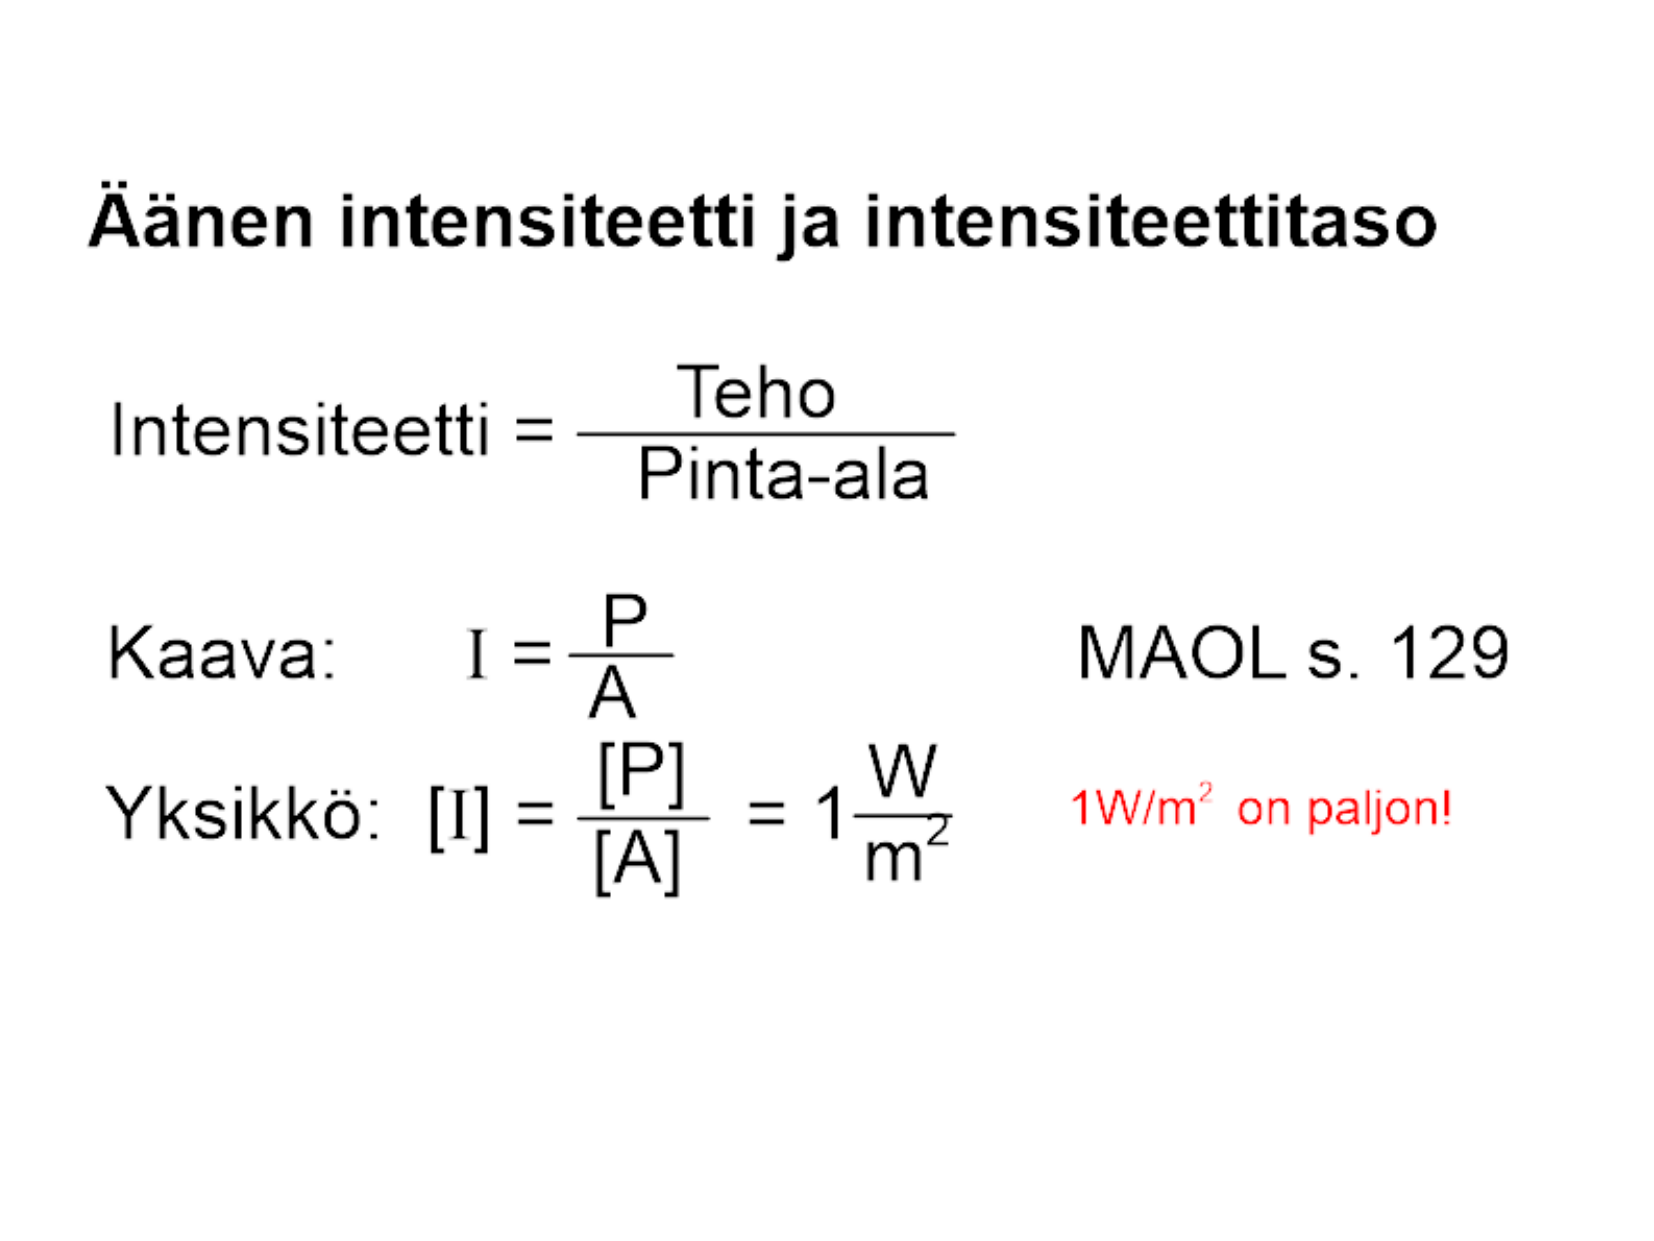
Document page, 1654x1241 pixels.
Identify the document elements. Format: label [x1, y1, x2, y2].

picture [23, 82, 1591, 963]
